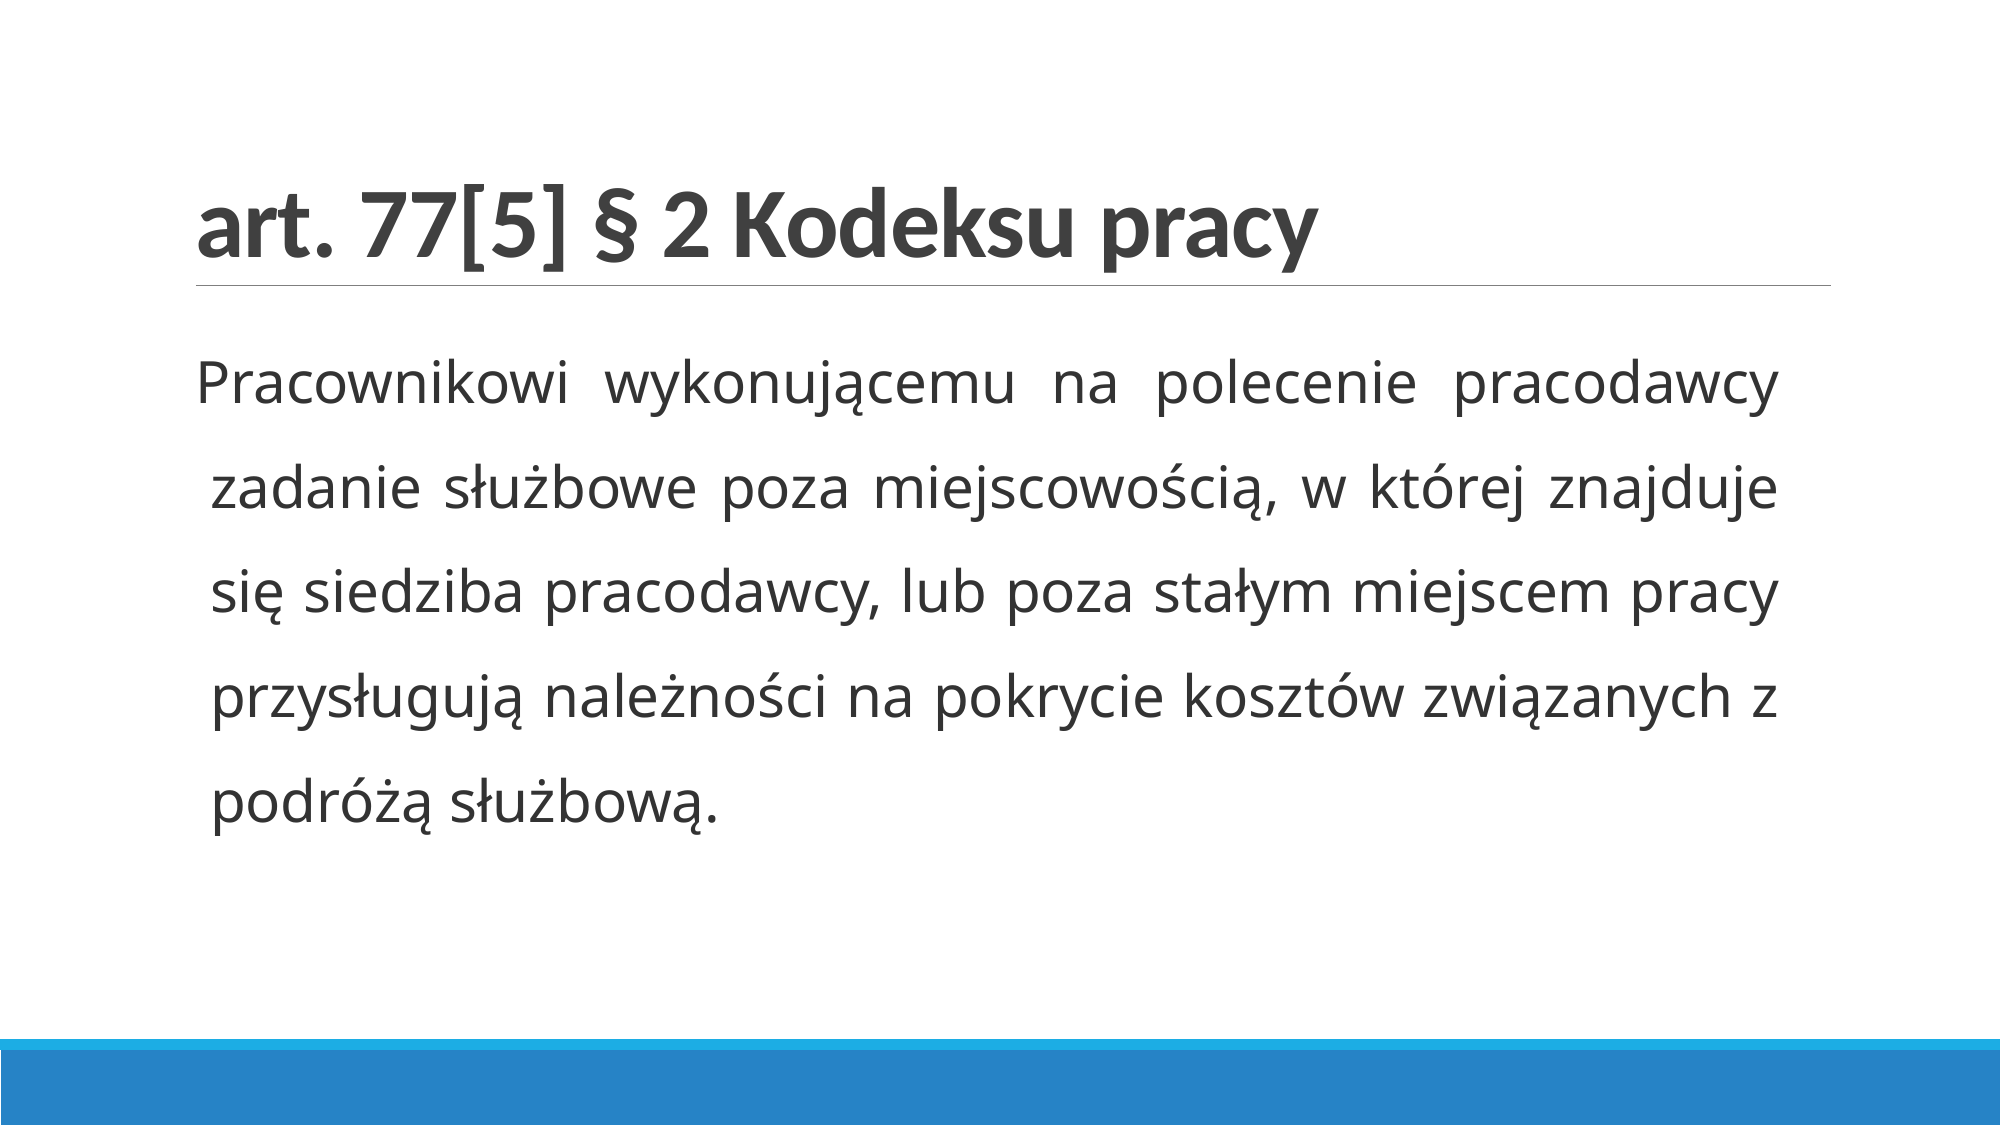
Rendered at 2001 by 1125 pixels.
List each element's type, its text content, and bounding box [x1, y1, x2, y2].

title art. 77[5] § 2 Kodeksu pracy [180, 47, 1831, 286]
list Pracownikowi wykonującemu na polecenie pracodawcy zadanie służbowe poza miejscowością, w której znajduje się siedziba pracodawcy, lub poza stałym miejscem pracy przysługują należności na pokrycie kosztów związanych z podróżą służbową. [180, 302, 1831, 963]
